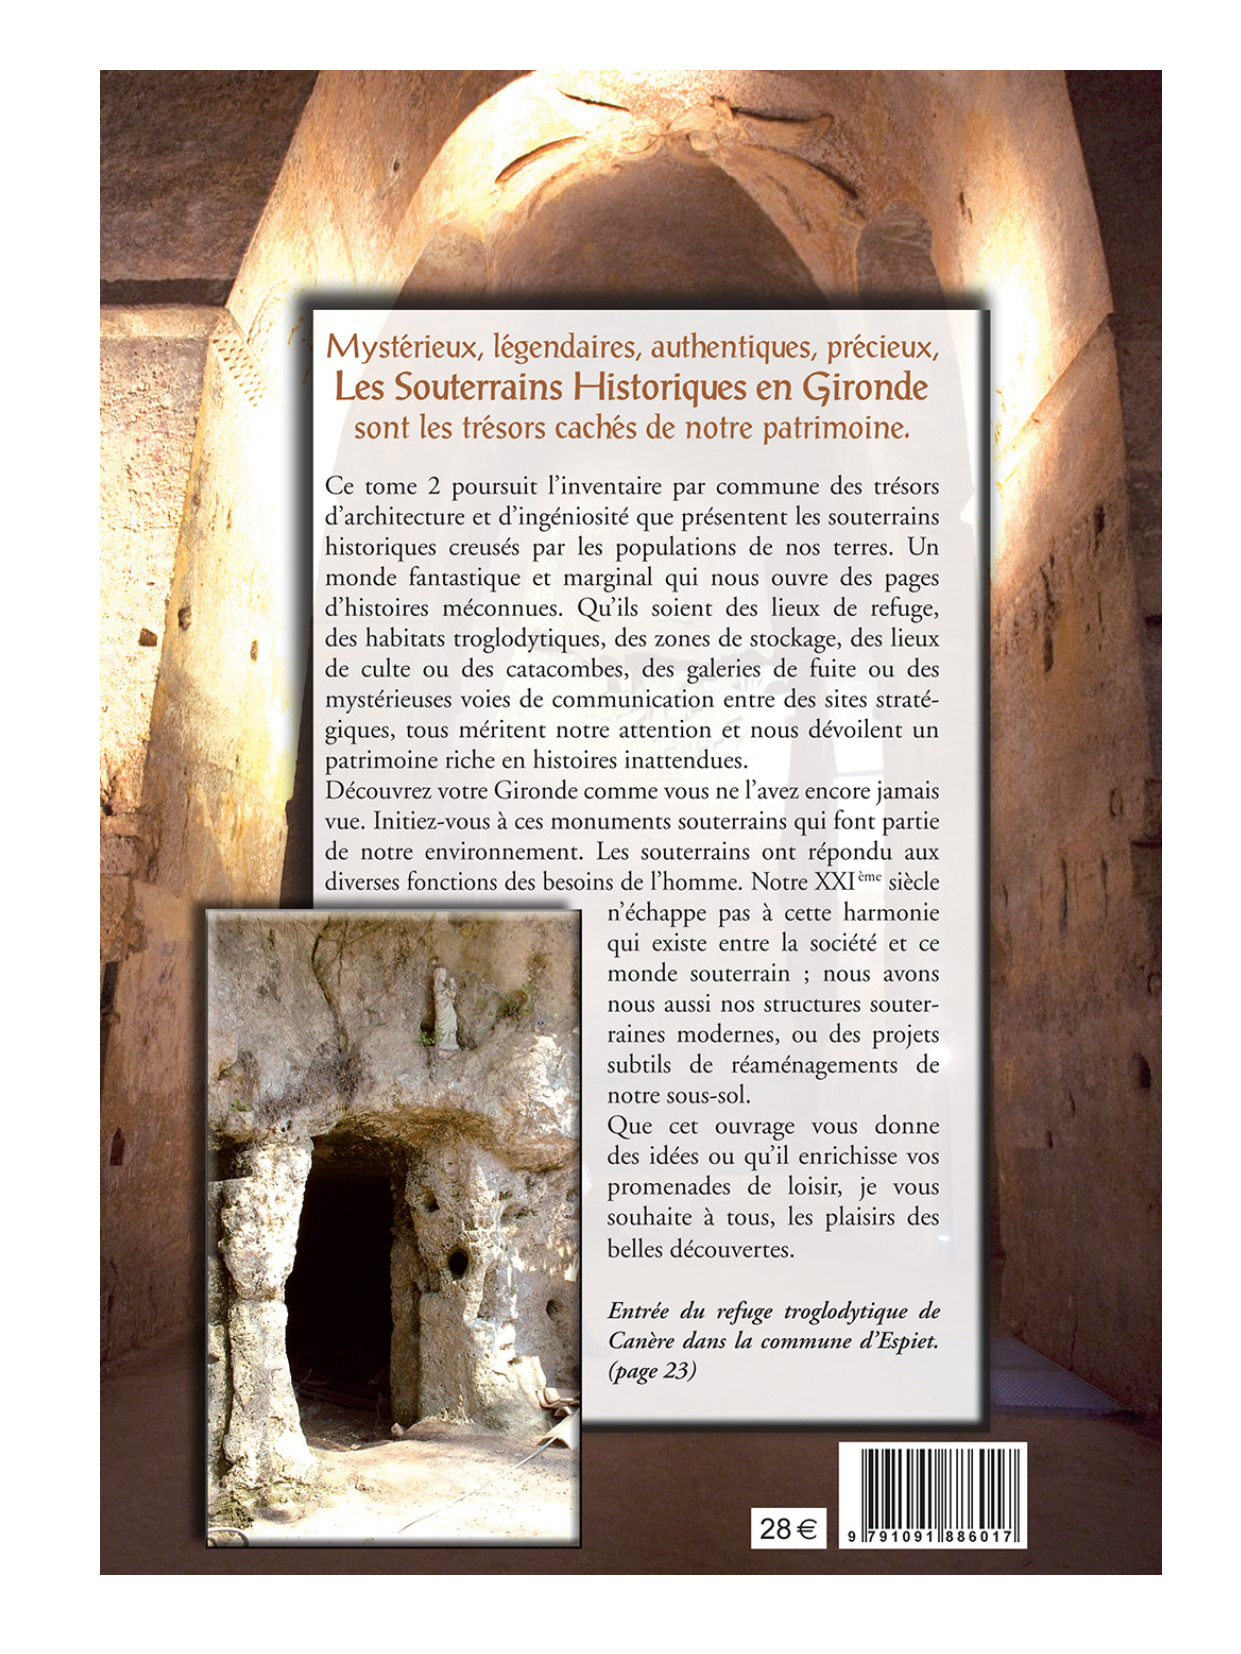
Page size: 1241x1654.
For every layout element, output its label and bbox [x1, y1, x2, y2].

picture [100, 70, 1162, 1575]
